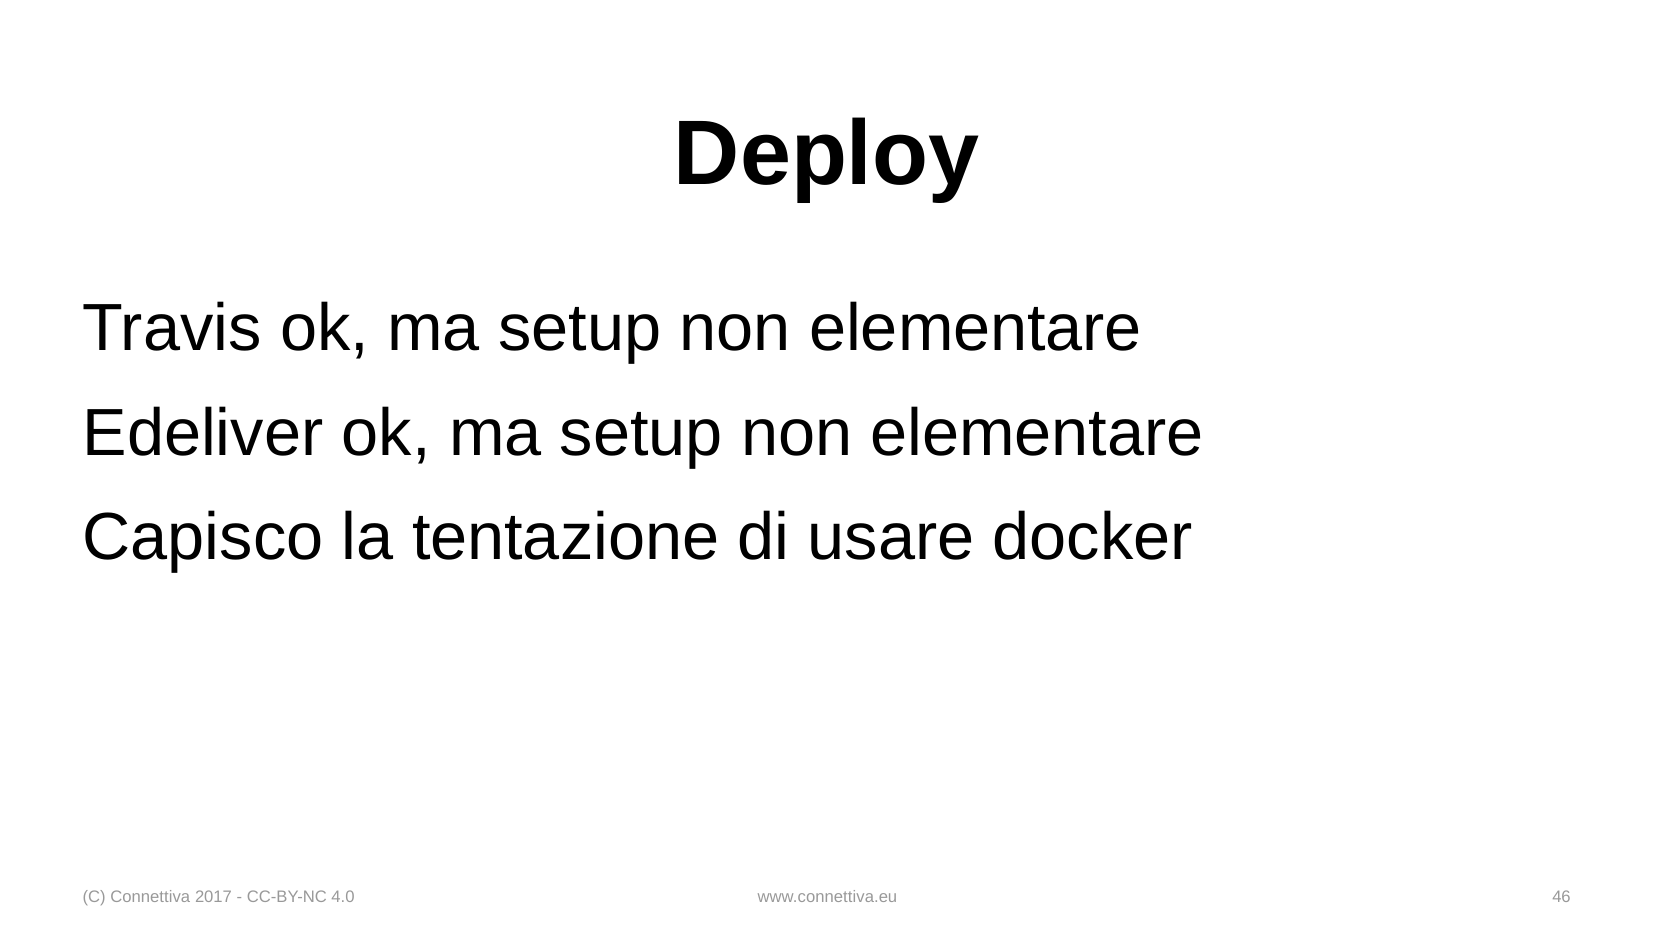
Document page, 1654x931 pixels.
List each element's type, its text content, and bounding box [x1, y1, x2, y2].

title Deploy [82, 49, 1571, 257]
list Travis ok, ma setup non elementare Edeliver ok, ma setup non elementare Capisco la tentazione di usare docker [82, 290, 1571, 756]
